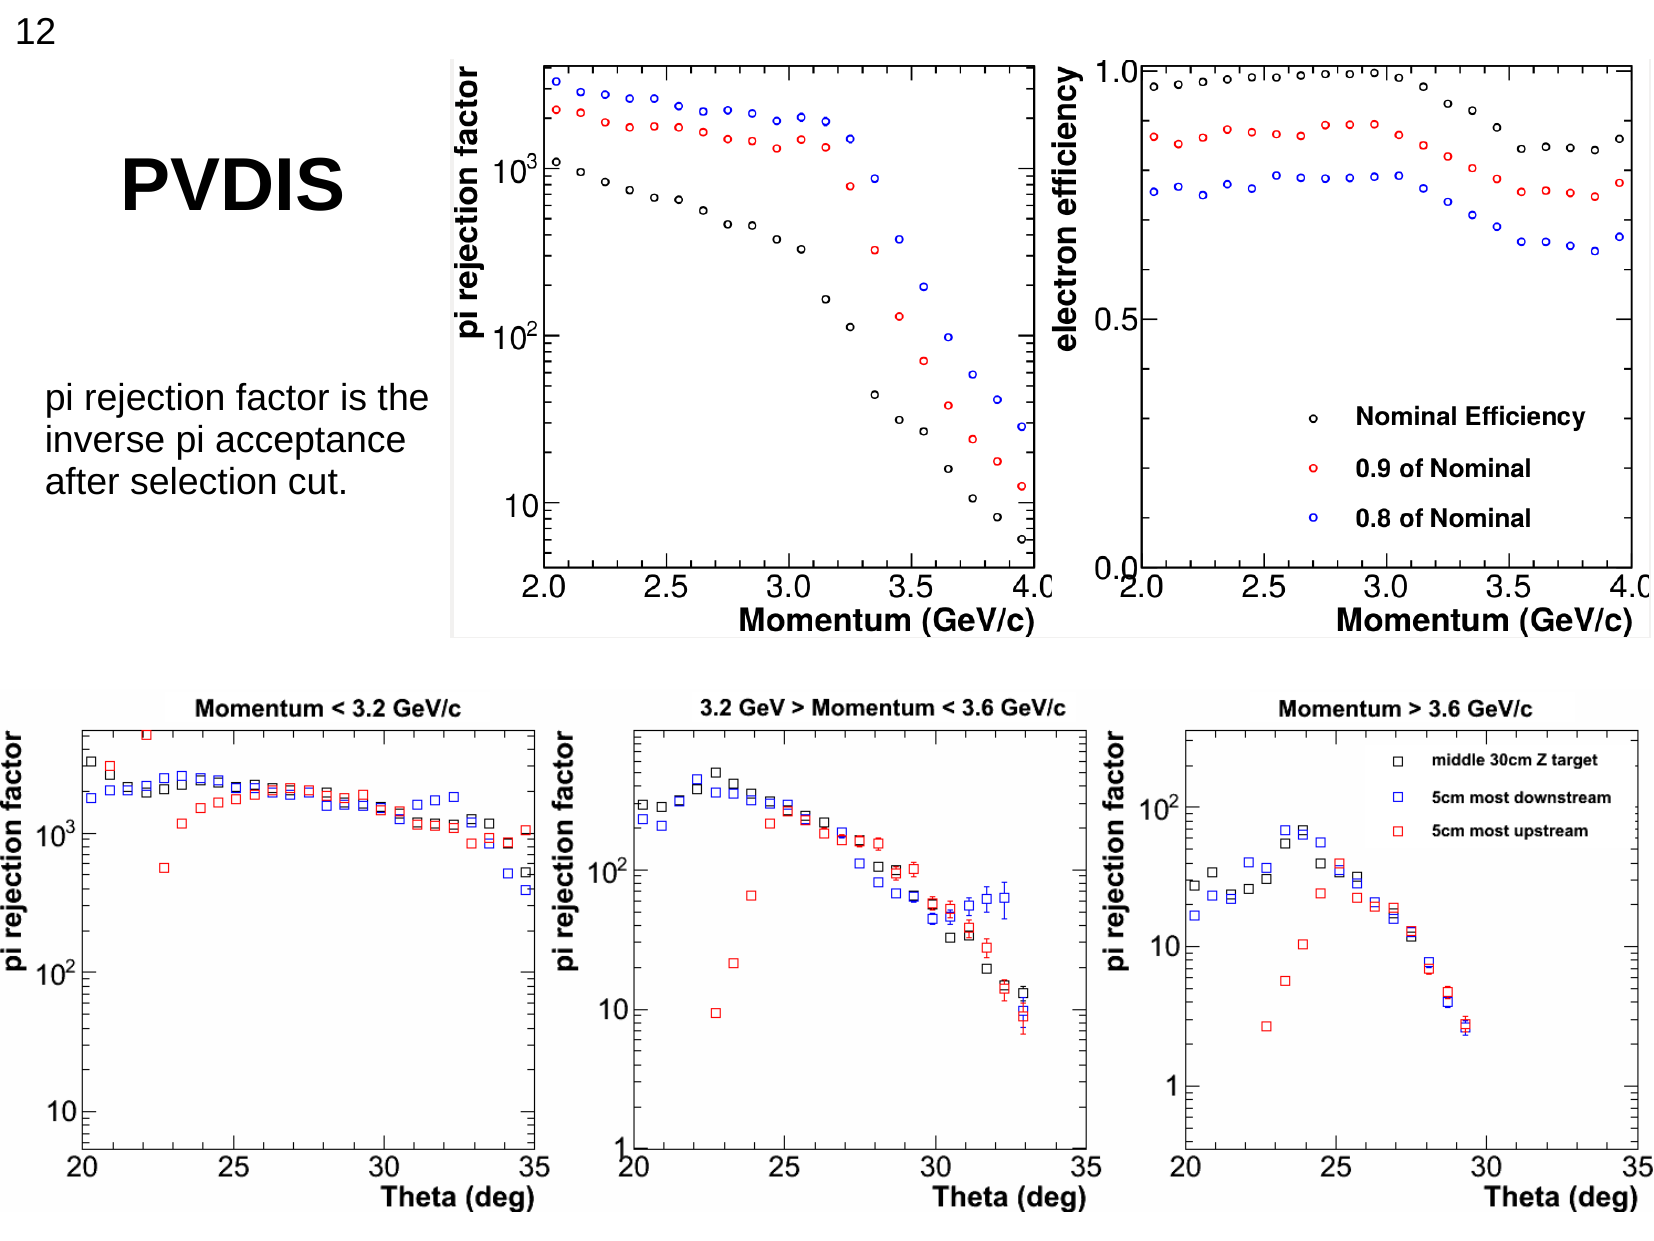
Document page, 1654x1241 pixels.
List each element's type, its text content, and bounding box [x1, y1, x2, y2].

text_box PVDIS [105, 135, 361, 234]
picture [0, 689, 1654, 1212]
text_box 12 [0, 3, 72, 61]
picture [450, 59, 1651, 638]
text_box pi rejection factor is the inverse pi acceptance after selection cut. [30, 369, 496, 511]
